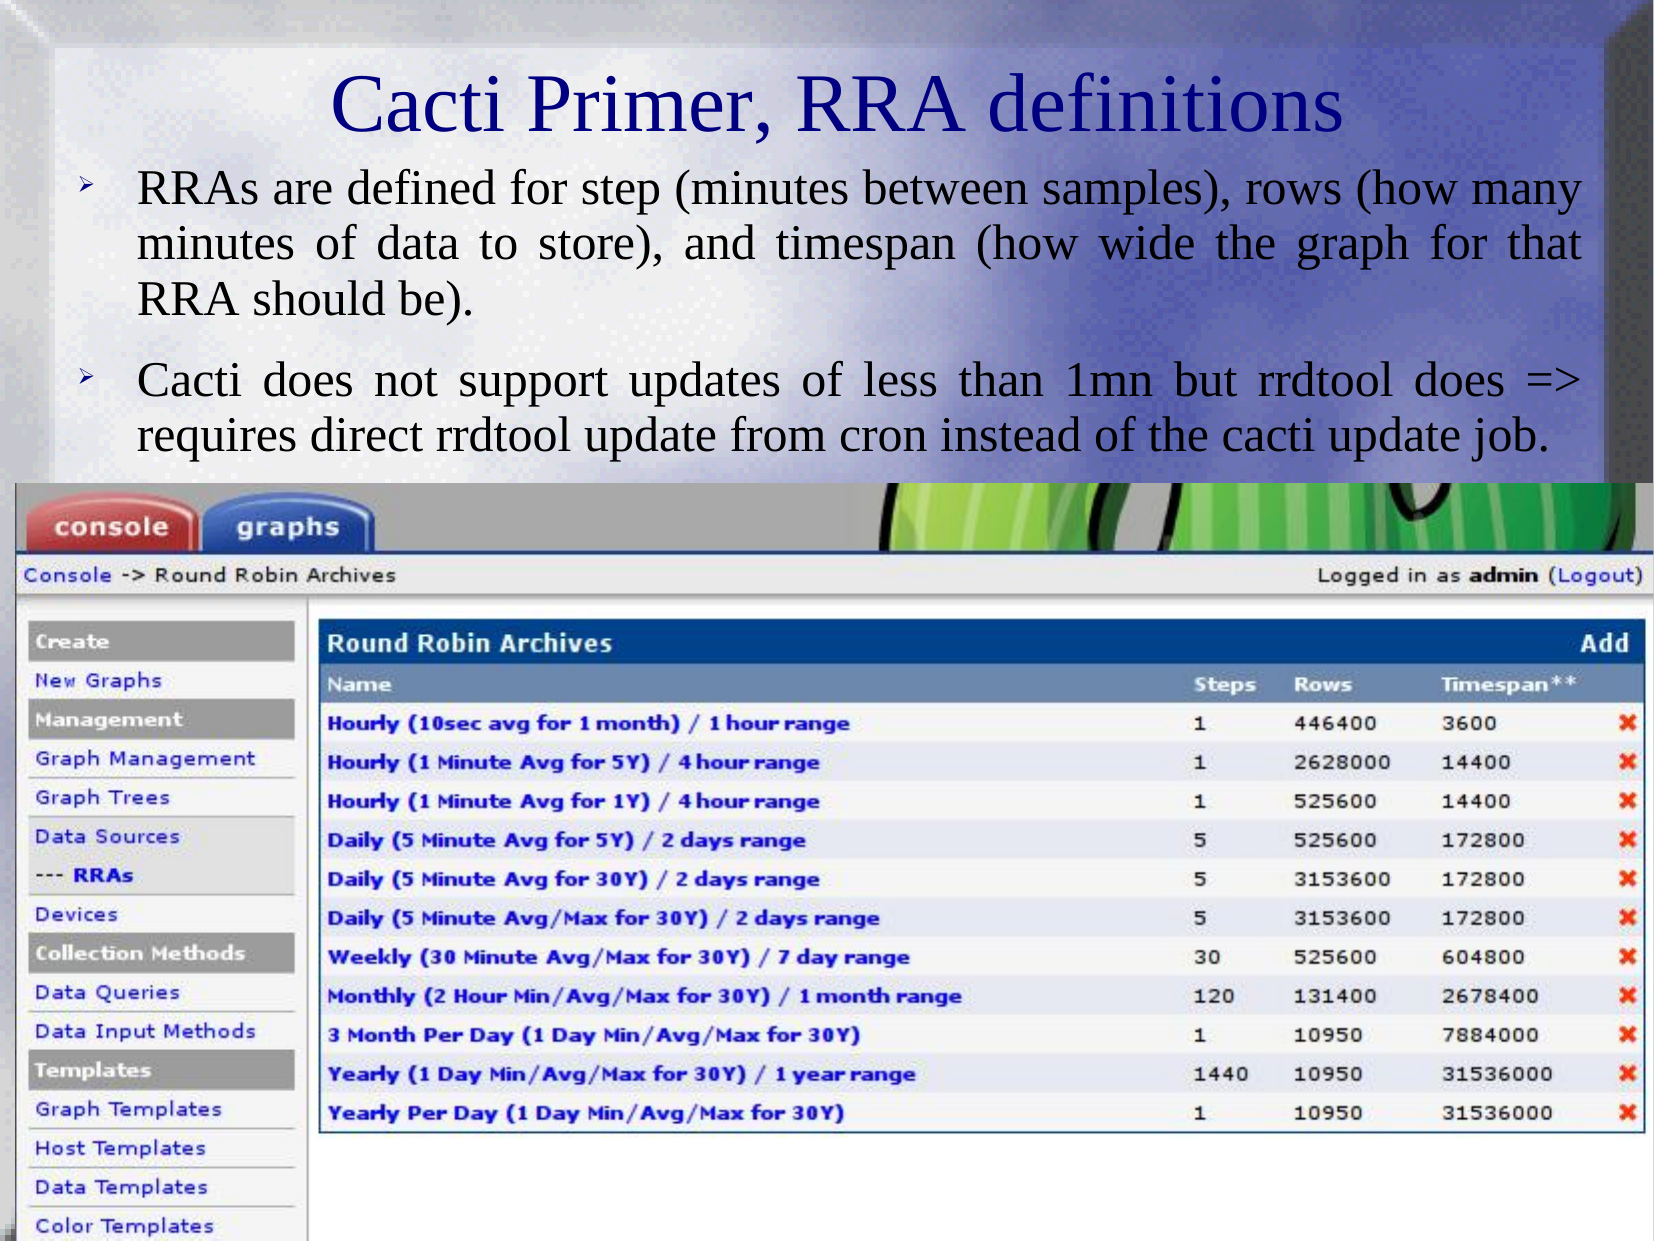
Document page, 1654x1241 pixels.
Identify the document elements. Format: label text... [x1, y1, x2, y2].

picture [0, 0, 1654, 1241]
title Cacti Primer, RRA definitions [122, 54, 1554, 153]
list RRAs are defined for step (minutes between samples), rows (how many minutes of data to store), and timespan (how wide the graph for that RRA should be). Cacti does not support updates of less than 1mn but rrdtool does => requires direct rrdtool update from cron instead of the cacti update job. [77, 159, 1583, 463]
